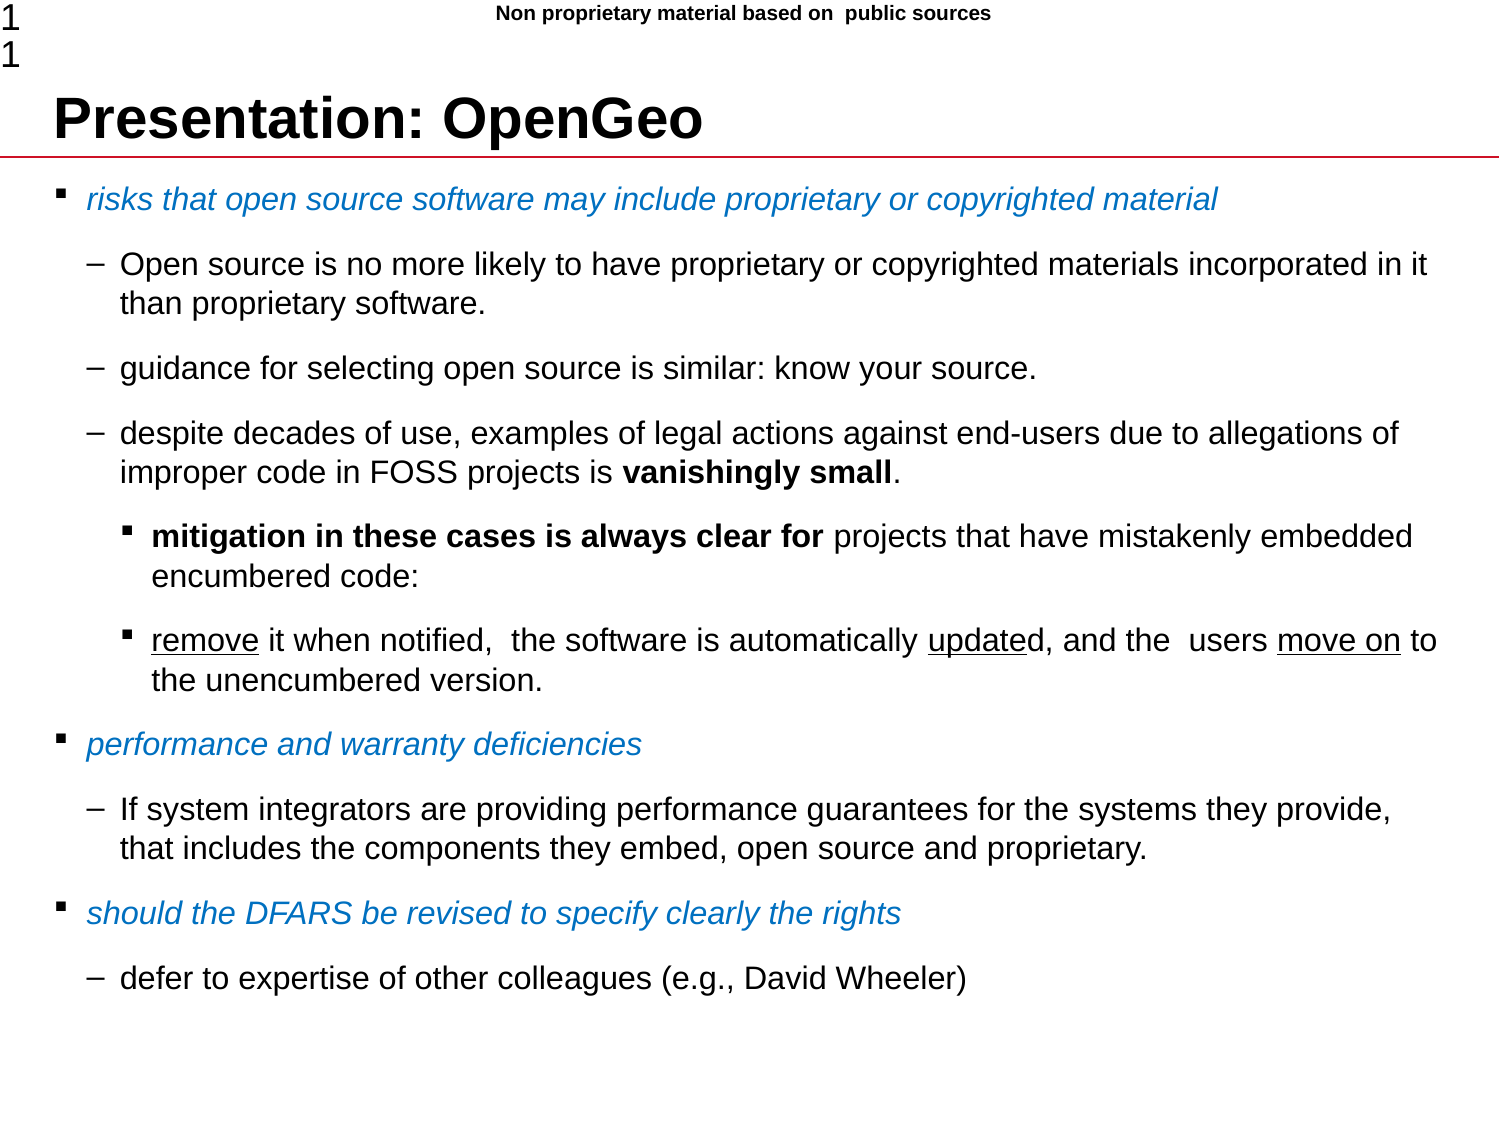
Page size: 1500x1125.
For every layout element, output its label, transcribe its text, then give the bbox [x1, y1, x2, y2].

title Presentation: OpenGeo [38, 35, 1225, 158]
list risks that open source software may include proprietary or copyrighted material Open source is no more likely to have proprietary or copyrighted materials incorporated in it than proprietary software. guidance for selecting open source is similar: know your source. despite decades of use, examples of legal actions against end-users due to allegations of improper code in FOSS projects is vanishingly small. mitigation in these cases is always clear for projects that have mistakenly embedded encumbered code: remove it when notified, the software is automatically updated, and the users move on to the unencumbered version. performance and warranty deficiencies If system integrators are providing performance guarantees for the systems they provide, that includes the components they embed, open source and proprietary. should the DFARS be revised to specify clearly the rights defer to expertise of other colleagues (e.g., David Wheeler) [38, 170, 1461, 1011]
